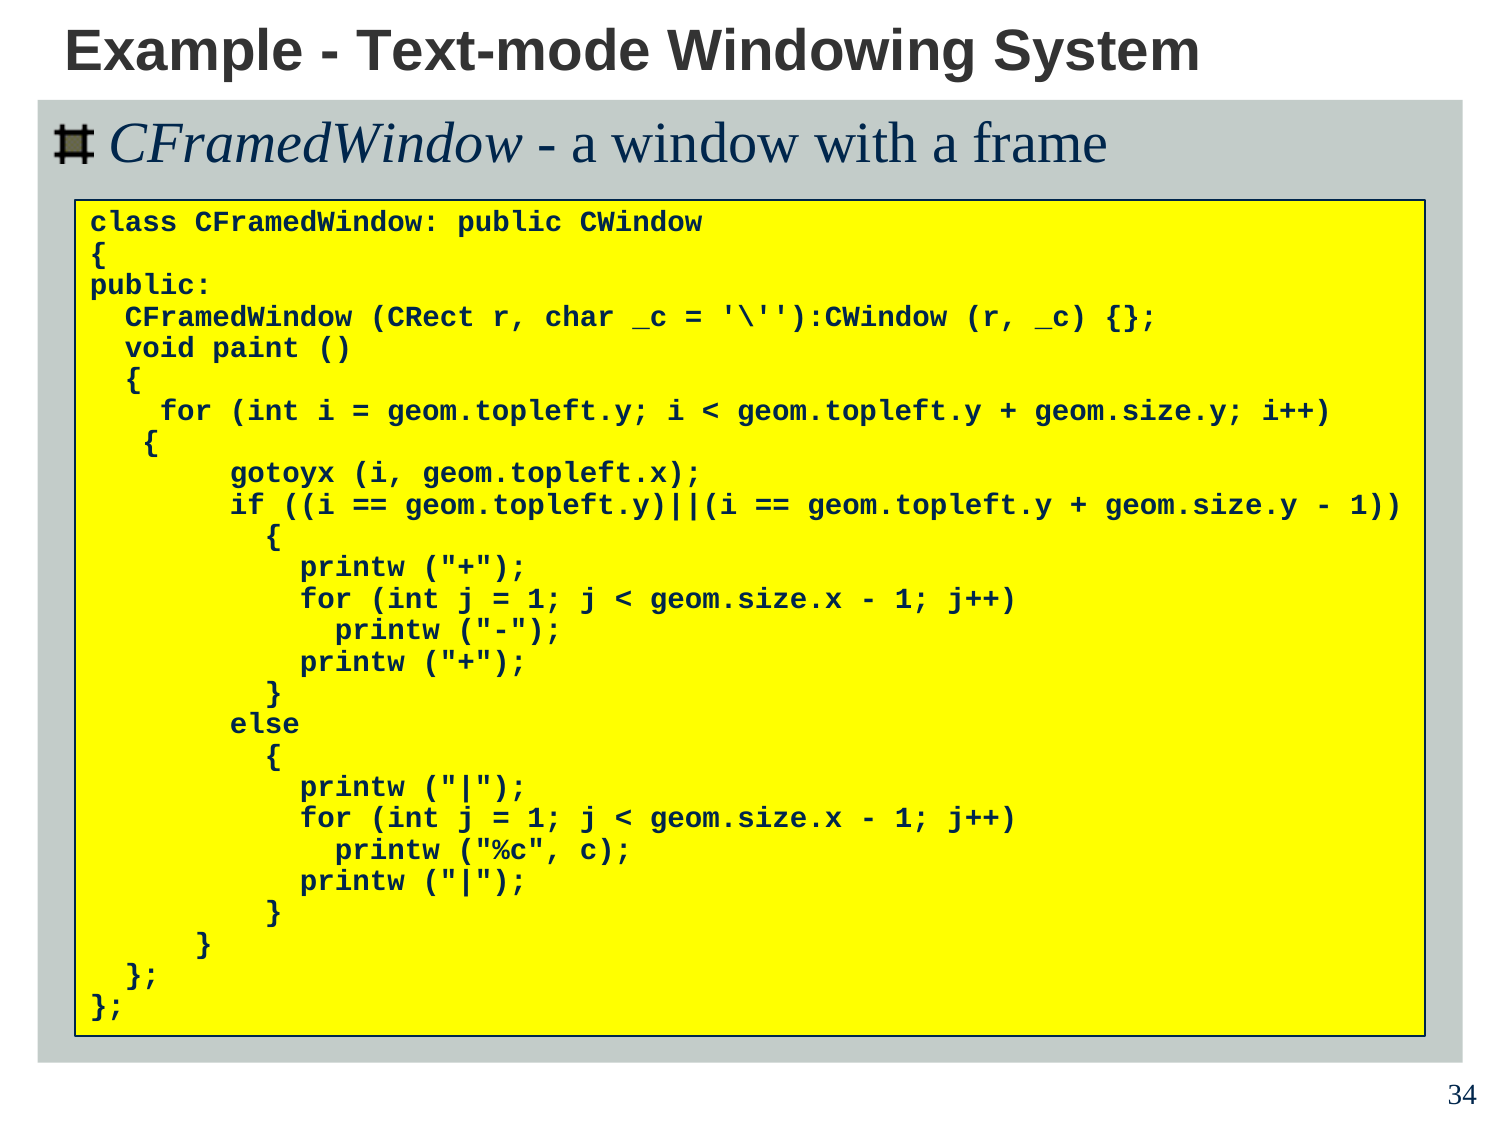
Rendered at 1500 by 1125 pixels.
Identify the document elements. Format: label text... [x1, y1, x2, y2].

title Example - Text-mode Windowing System [50, 0, 1450, 91]
text_box class CFramedWindow: public CWindow { public: CFramedWindow (CRect r, char _c = '\''):CWindow (r, _c) {}; void paint () { for (int i = geom.topleft.y; i < geom.topleft.y + geom.size.y; i++) { gotoyx (i, geom.topleft.x); if ((i == geom.topleft.y)||(i == geom.topleft.y + geom.size.y - 1)) { printw ("+"); for (int j = 1; j < geom.size.x - 1; j++) printw ("-"); printw ("+"); } else { printw ("|"); for (int j = 1; j < geom.size.x - 1; j++) printw ("%c", c); printw ("|"); } } }; }; [75, 200, 1426, 1044]
list CFramedWindow - a window with a frame [37, 99, 1463, 1063]
